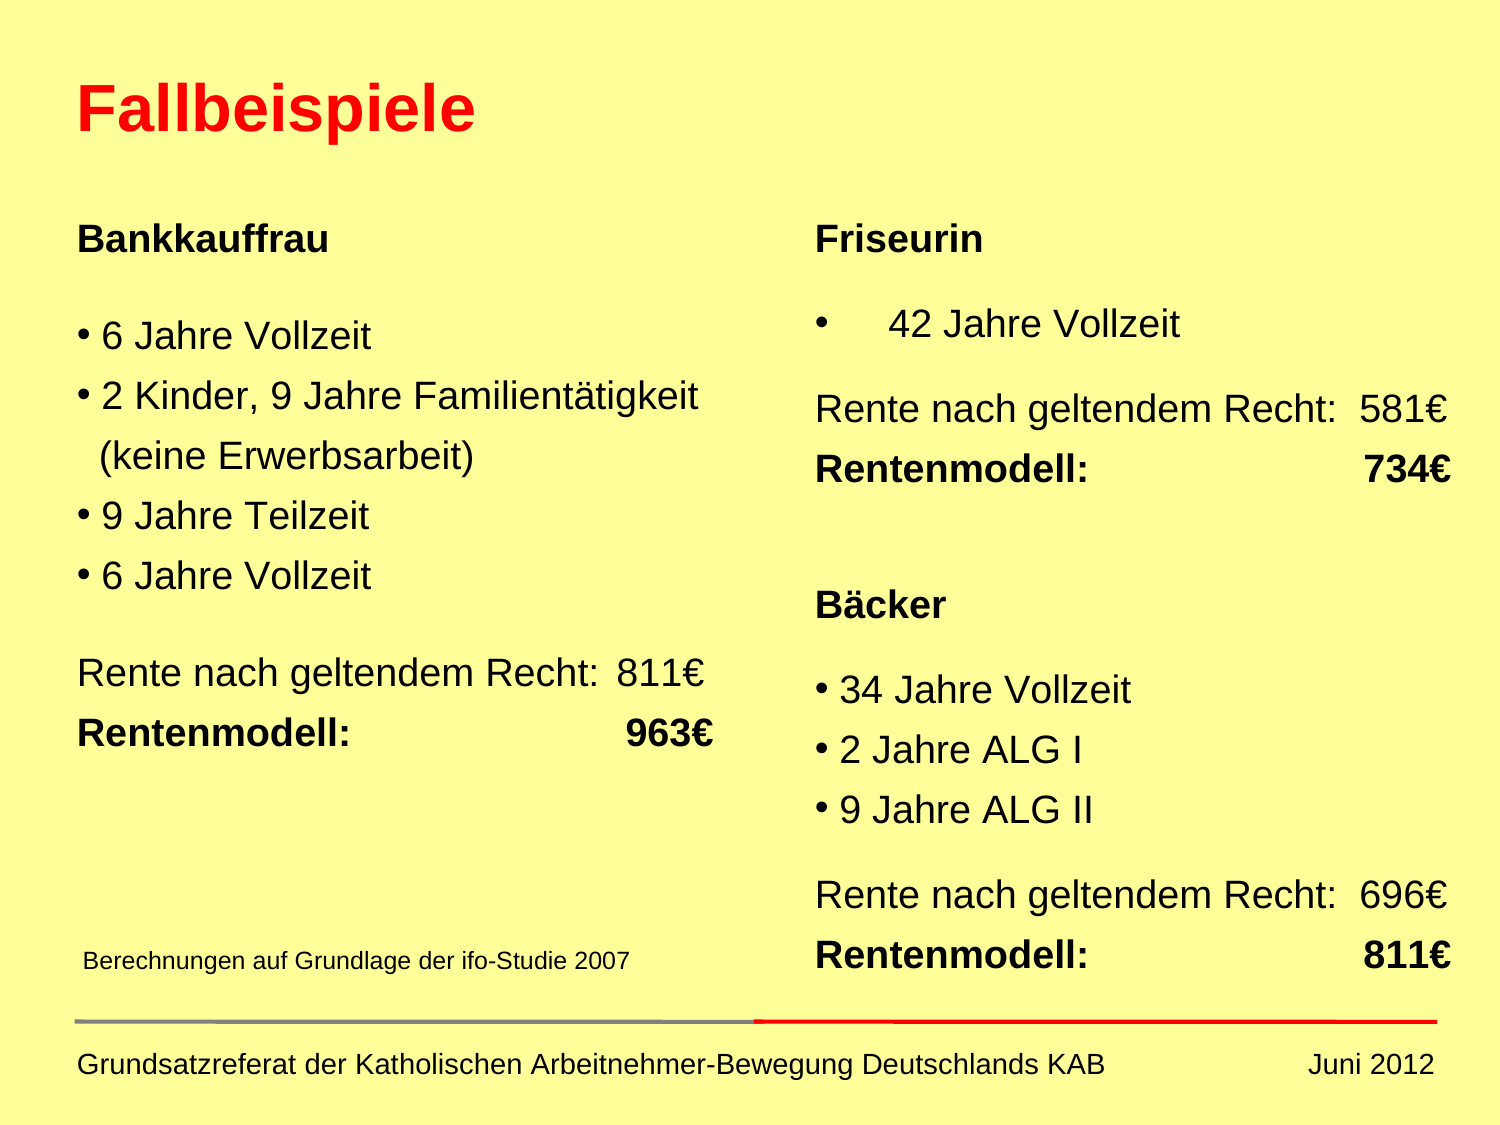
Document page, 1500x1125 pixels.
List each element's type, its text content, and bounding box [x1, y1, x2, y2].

text_box Bäcker 34 Jahre Vollzeit 2 Jahre ALG I 9 Jahre ALG II Rente nach geltendem Recht: 696€ Rentenmodell: 811€ [814, 572, 1495, 1016]
text_box Fallbeispiele [76, 59, 1436, 148]
text_box Friseurin 42 Jahre Vollzeit Rente nach geltendem Recht: 581€ Rentenmodell: 734€ [814, 206, 1495, 562]
text_box Bankkauffrau 6 Jahre Vollzeit 2 Kinder, 9 Jahre Familientätigkeit (keine Erwerbsarbeit) 9 Jahre Teilzeit 6 Jahre Vollzeit Rente nach geltendem Recht: 811€ Rentenmodell: 963€ [76, 206, 757, 768]
text_box Berechnungen auf Grundlage der ifo-Studie 2007 [82, 939, 638, 981]
